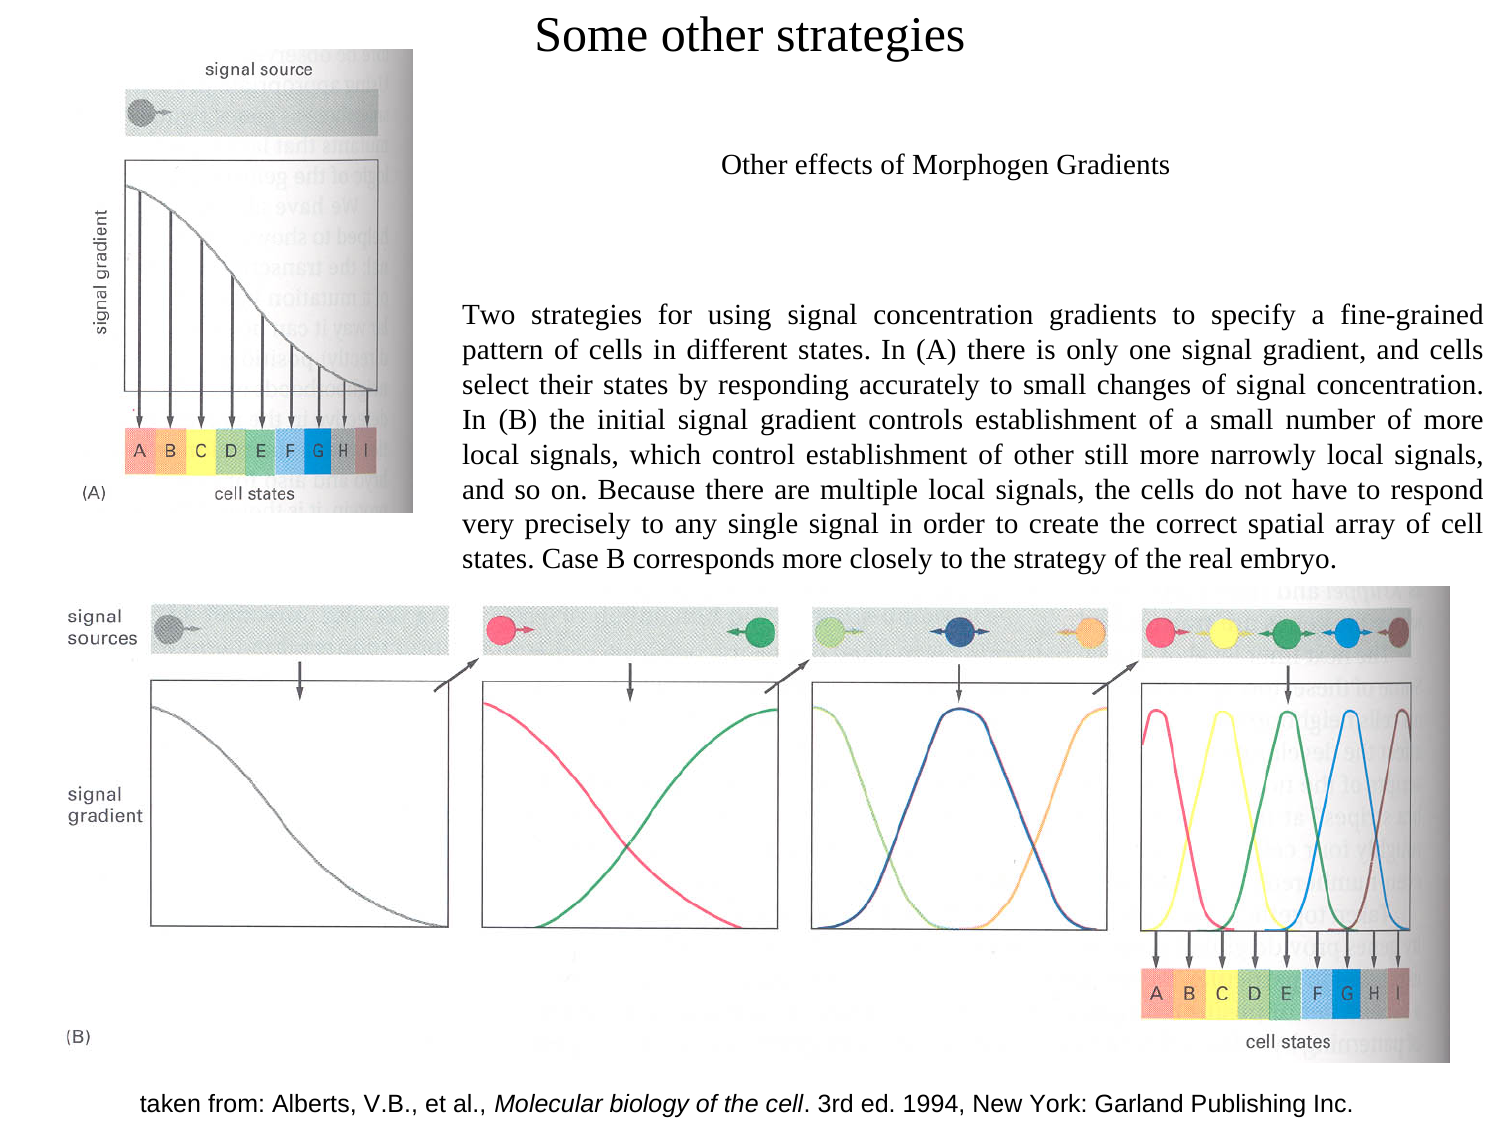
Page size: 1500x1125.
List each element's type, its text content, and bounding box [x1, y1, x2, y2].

picture [68, 49, 413, 513]
picture [37, 586, 1450, 1063]
text_box Two strategies for using signal concentration gradients to specify a fine-grained pattern of cells in different states. In (A) there is only one signal gradient, and cells select their states by responding accurately to small changes of signal concentration. In (B) the initial signal gradient controls establishment of a small number of more local signals, which control establishment of other still more narrowly local signals, and so on. Because there are multiple local signals, the cells do not have to respond very precisely to any single signal in order to create the correct spatial array of cell states. Case B corresponds more closely to the strategy of the real embryo. [447, 287, 1500, 583]
text_box taken from: Alberts, V.B., et al., Molecular biology of the cell. 3rd ed. 1994, New York: Garland Publishing Inc. [125, 1079, 1375, 1125]
title Some other strategies [112, 0, 1388, 69]
text_box Other effects of Morphogen Gradients [706, 137, 1187, 188]
